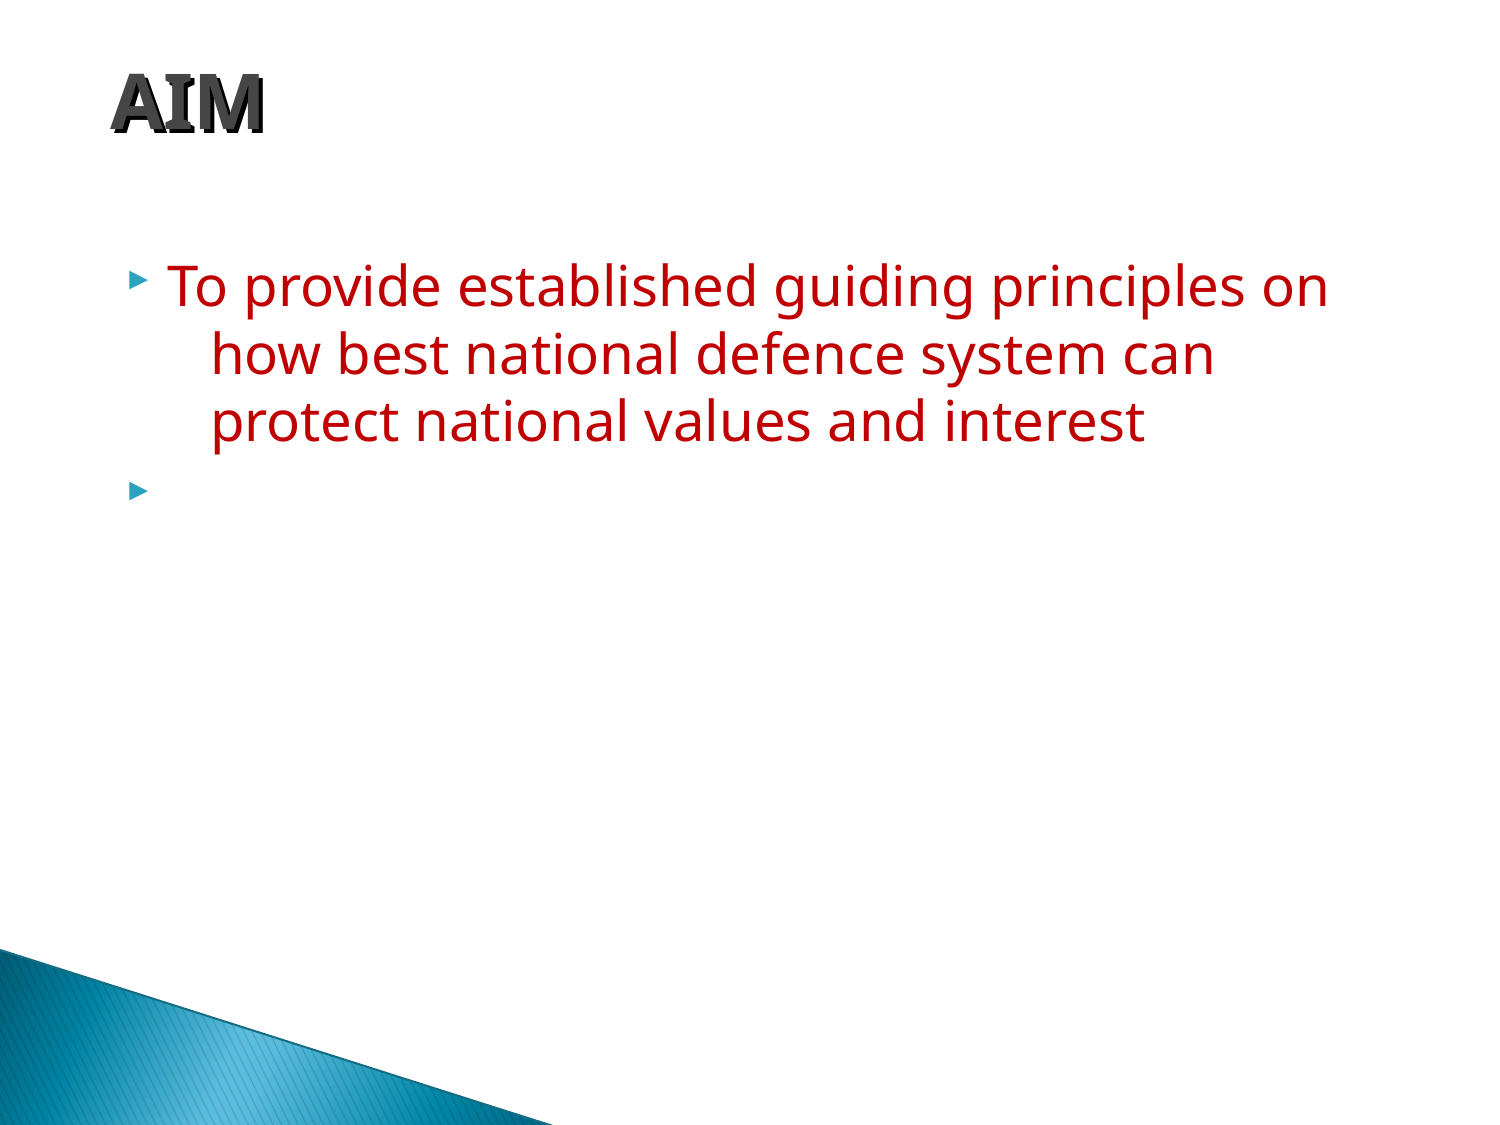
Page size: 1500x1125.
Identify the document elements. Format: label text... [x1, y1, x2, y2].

list To provide established guiding principles on how best national defence system can protect national values and interest [75, 243, 1426, 986]
title AIM [75, 45, 1426, 233]
